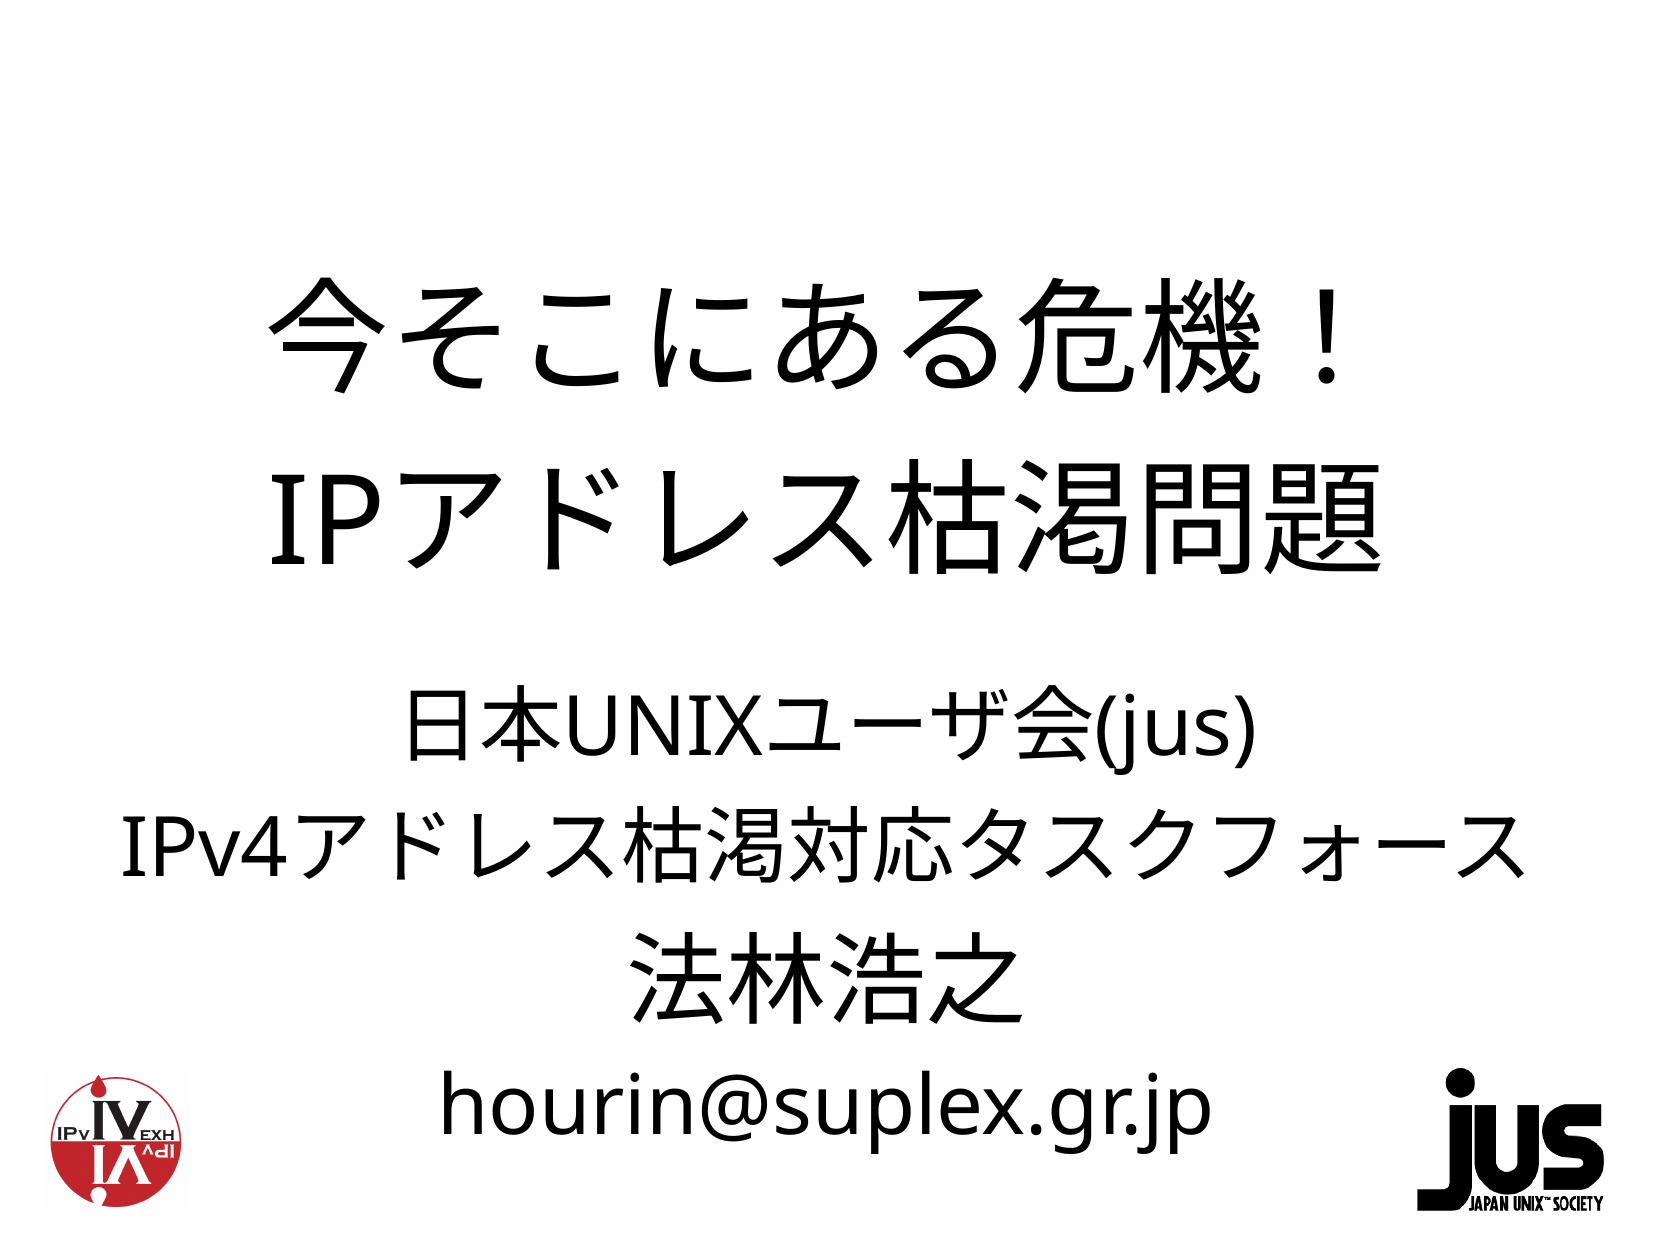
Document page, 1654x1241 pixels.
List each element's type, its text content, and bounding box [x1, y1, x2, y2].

subtitle 日本UNIXユーザ会(jus) IPv4アドレス枯渇対応タスクフォース 法林浩之 hourin@suplex.gr.jp [82, 708, 1571, 1109]
picture [1417, 1068, 1604, 1211]
title 今そこにある危機！ IPアドレス枯渇問題 [82, 285, 1571, 555]
picture [41, 1068, 190, 1210]
